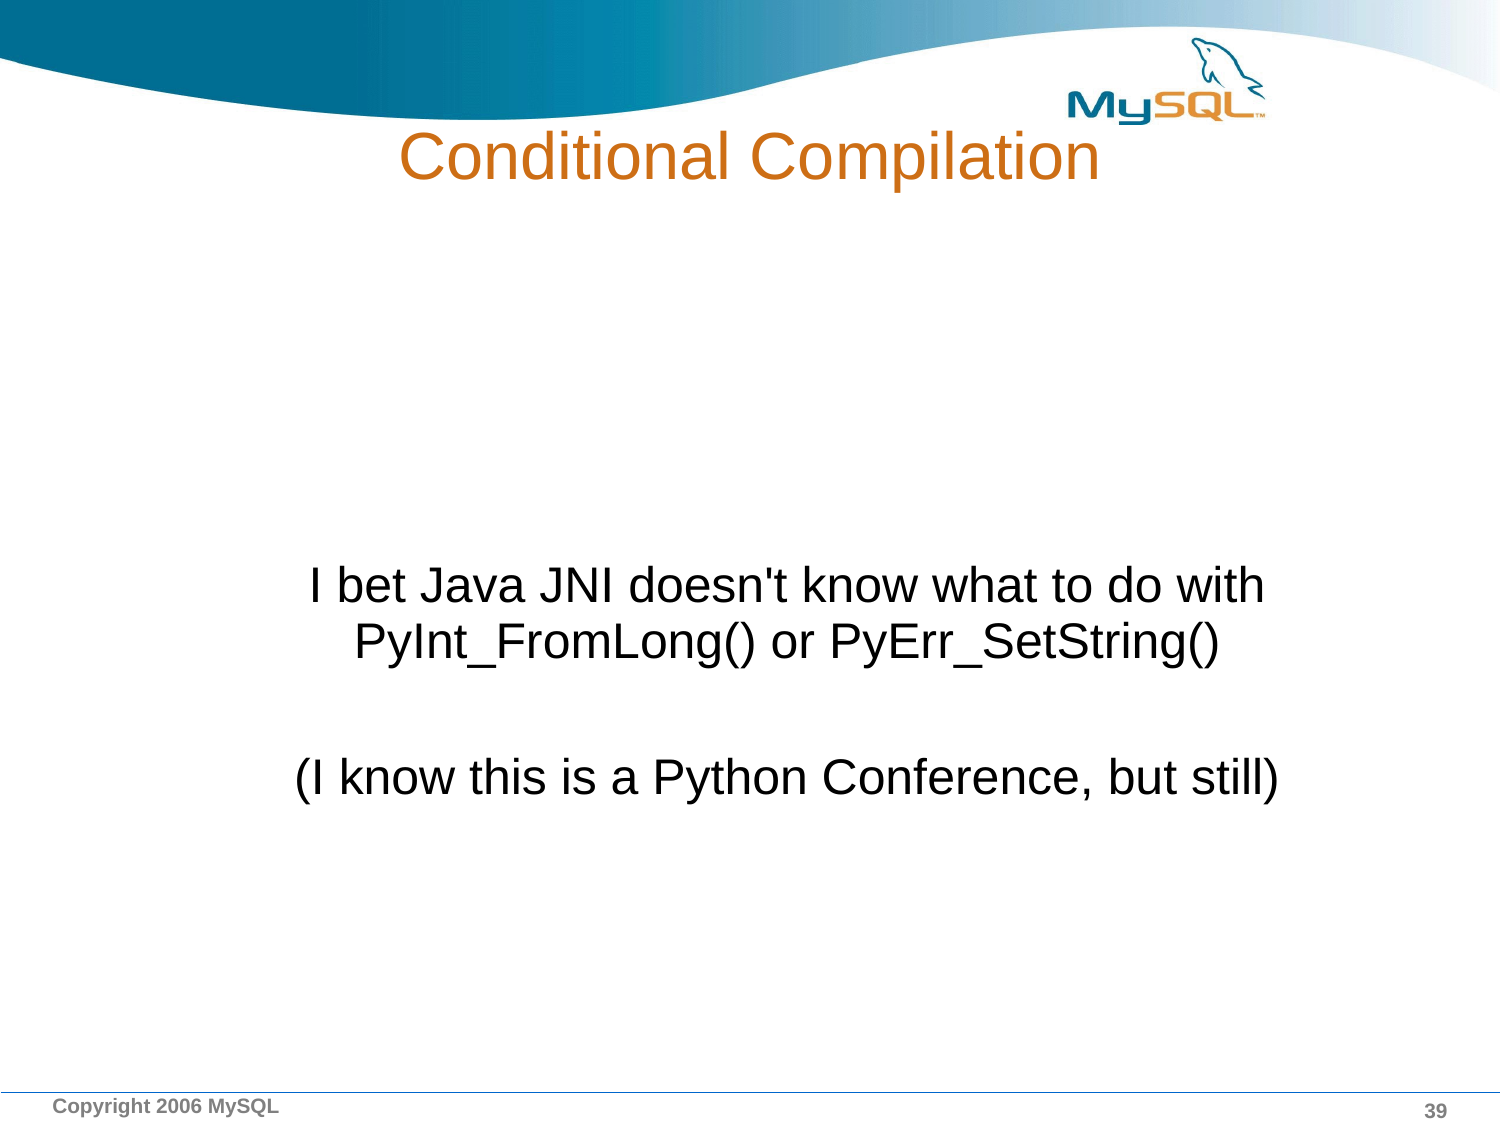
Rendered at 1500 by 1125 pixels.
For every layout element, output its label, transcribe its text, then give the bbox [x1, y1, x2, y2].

picture [666, 0, 1500, 94]
title Conditional Compilation [0, 94, 1500, 218]
picture [0, 58, 167, 94]
subtitle I bet Java JNI doesn't know what to do with PyInt_FromLong() or PyErr_SetString() (I know this is a Python Conference, but still) [112, 257, 1388, 1106]
